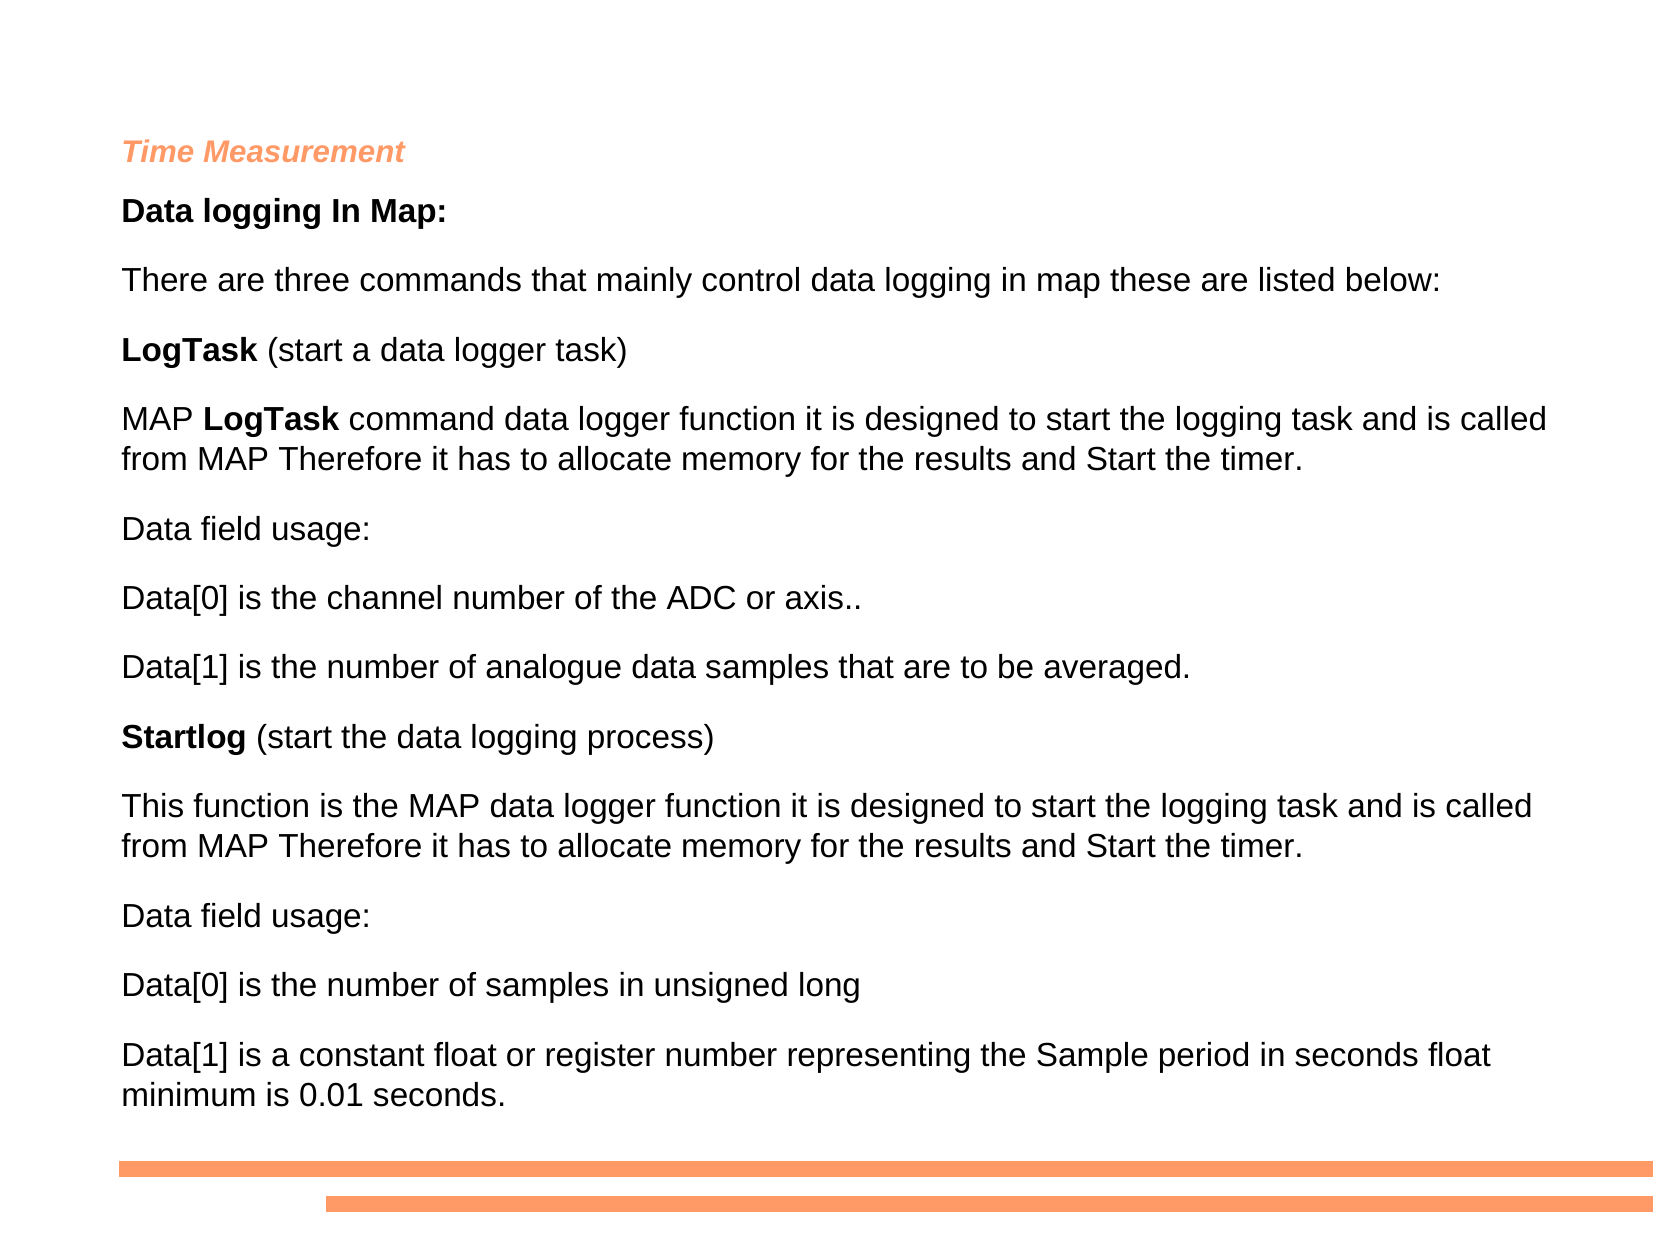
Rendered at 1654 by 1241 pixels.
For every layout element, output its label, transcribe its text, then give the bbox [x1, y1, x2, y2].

list Data logging In Map: There are three commands that mainly control data logging in map these are listed below: LogTask (start a data logger task) MAP LogTask command data logger function it is designed to start the logging task and is called from MAP Therefore it has to allocate memory for the results and Start the timer. Data field usage: Data[0] is the channel number of the ADC or axis.. Data[1] is the number of analogue data samples that are to be averaged. Startlog (start the data logging process) This function is the MAP data logger function it is designed to start the logging task and is called from MAP Therefore it has to allocate memory for the results and Start the timer. Data field usage: Data[0] is the number of samples in unsigned long Data[1] is a constant float or register number representing the Sample period in seconds float minimum is 0.01 seconds. [121, 188, 1551, 1134]
title Time Measurement [121, 130, 1534, 169]
